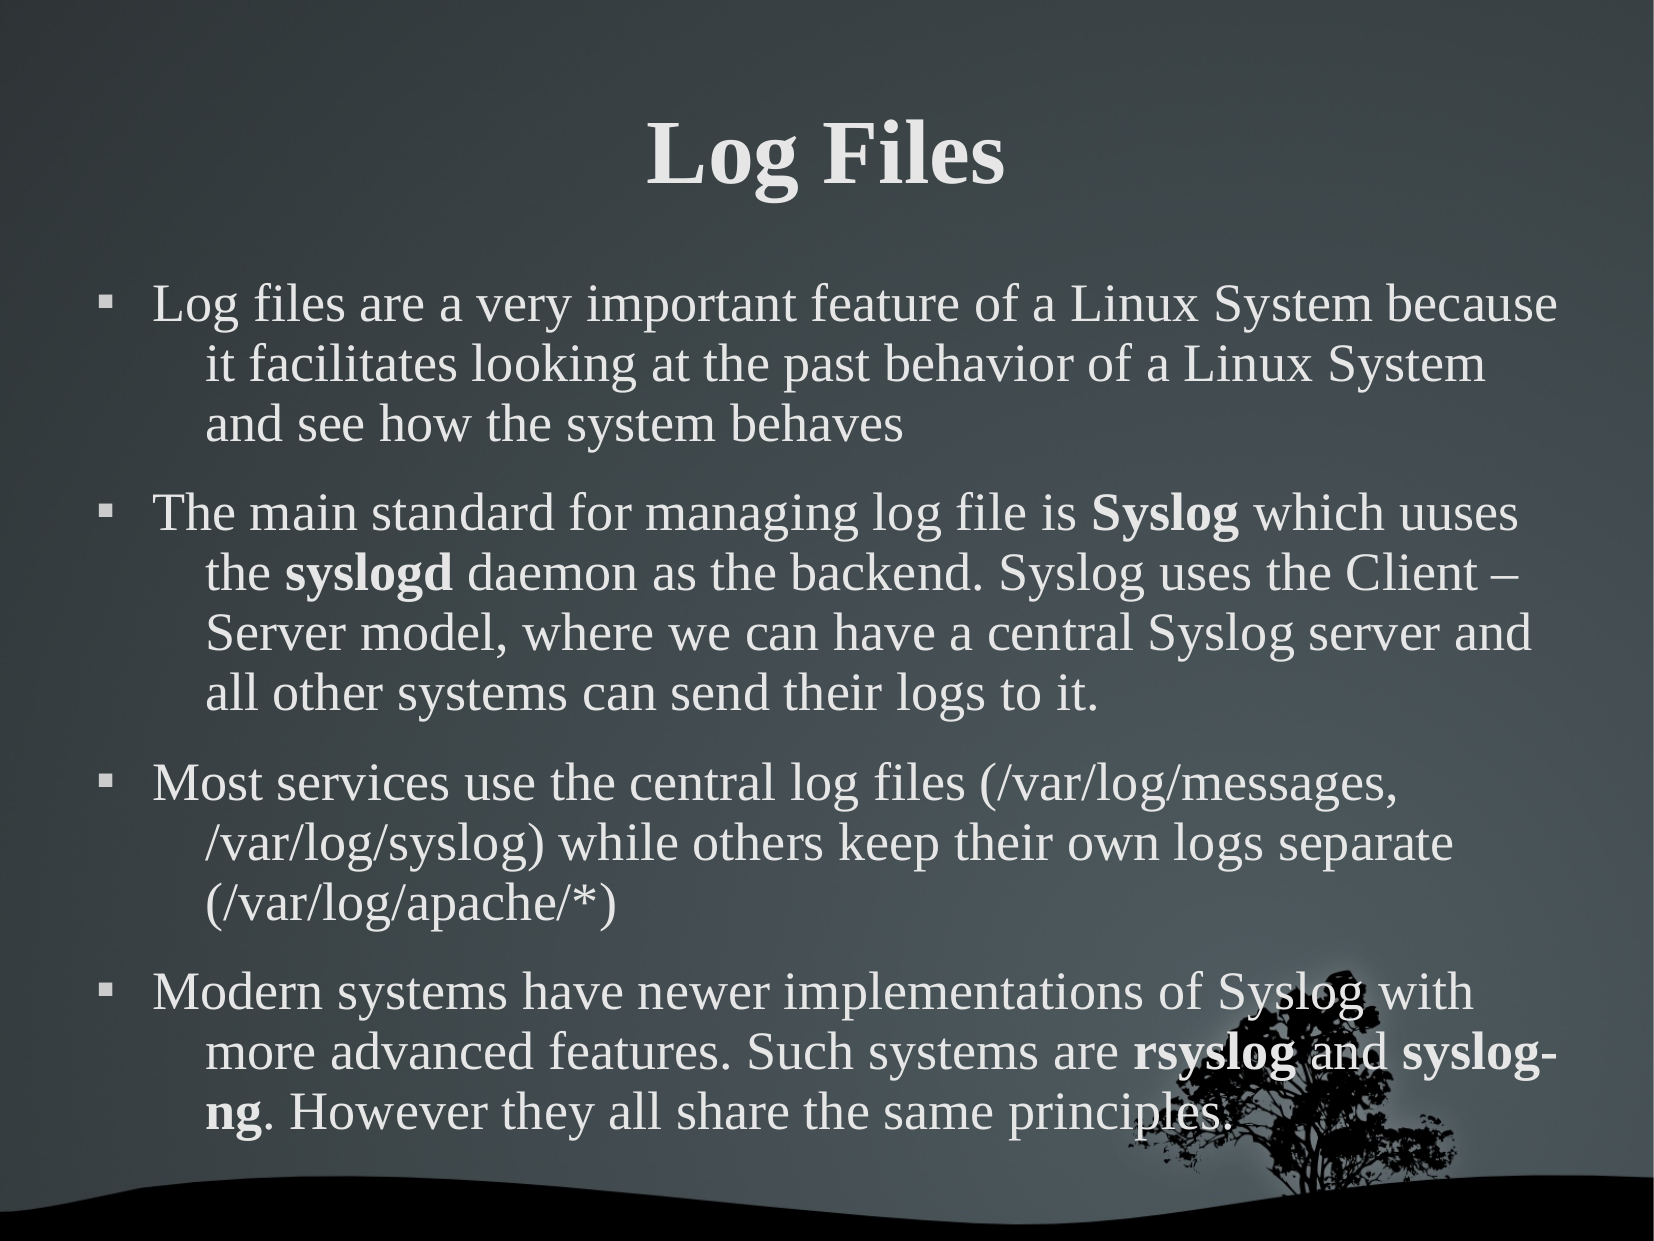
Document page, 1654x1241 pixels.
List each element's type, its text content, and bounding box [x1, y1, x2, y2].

picture [0, 0, 1654, 1241]
list Log files are a very important feature of a Linux System because it facilitates looking at the past behavior of a Linux System and see how the system behaves The main standard for managing log file is Syslog which uuses the syslogd daemon as the backend. Syslog uses the Client – Server model, where we can have a central Syslog server and all other systems can send their logs to it. Most services use the central log files (/var/log/messages, /var/log/syslog) while others keep their own logs separate (/var/log/apache/*) Modern systems have newer implementations of Syslog with more advanced features. Such systems are rsyslog and syslog-ng. However they all share the same principles. [63, 272, 1571, 1218]
title Log Files [82, 33, 1571, 272]
